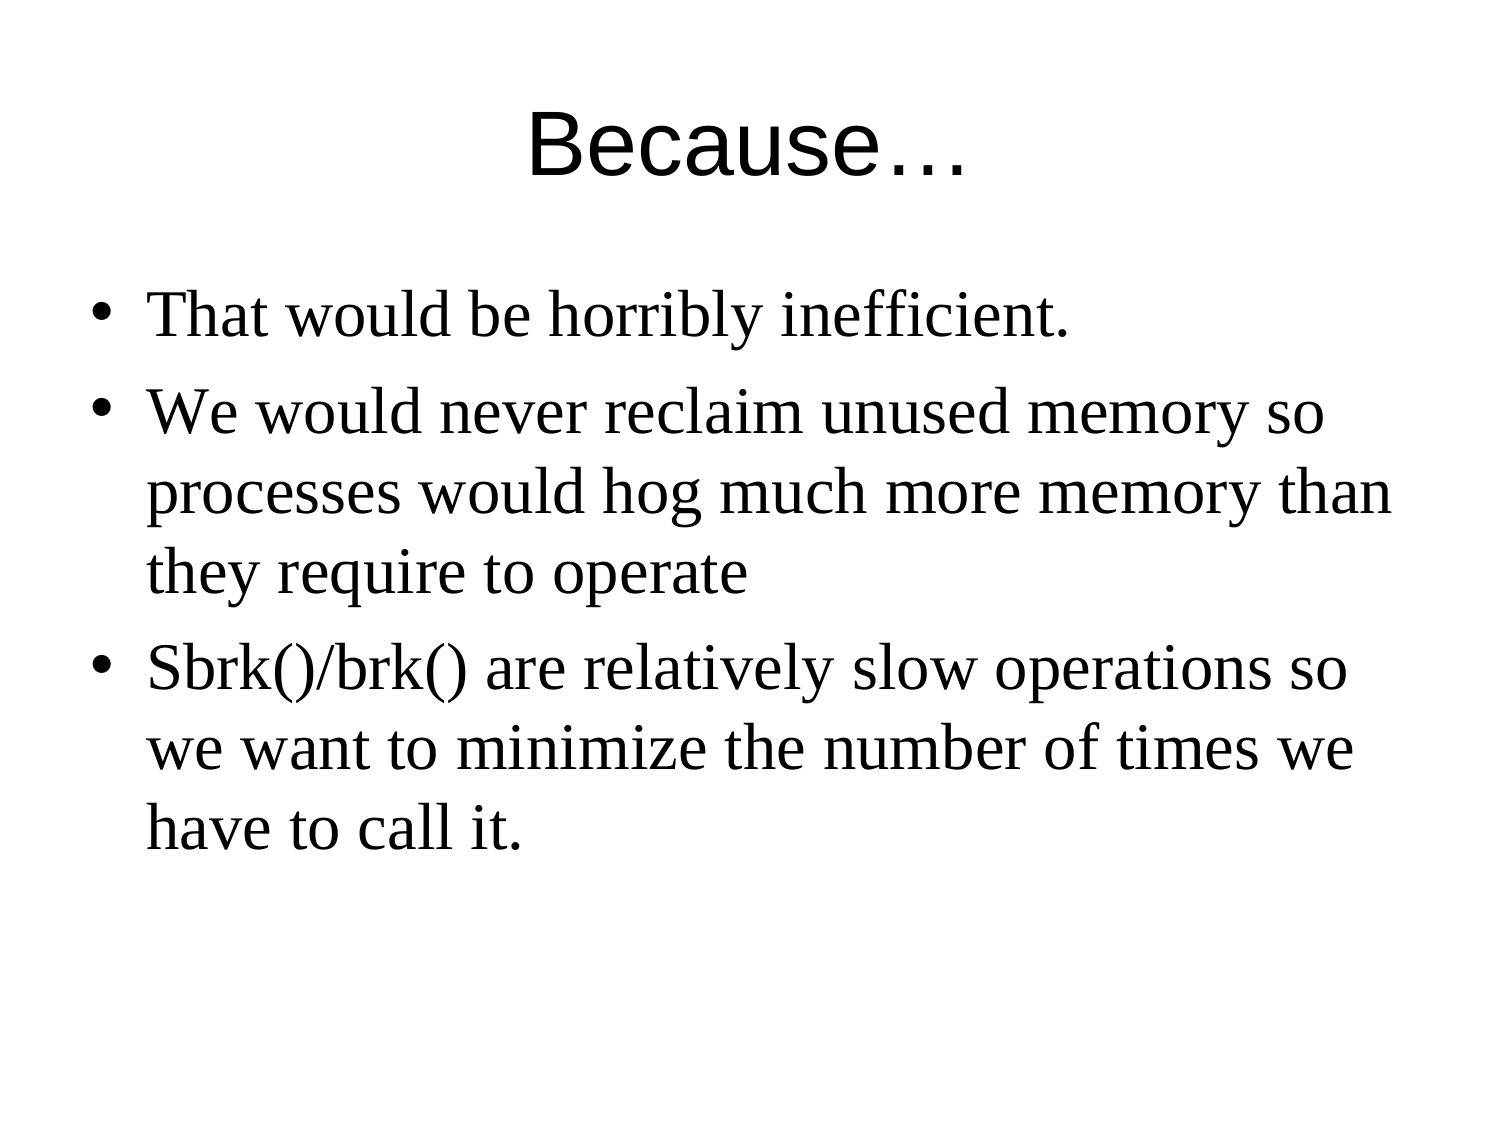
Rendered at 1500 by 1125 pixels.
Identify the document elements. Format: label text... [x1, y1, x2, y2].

title Because… [75, 45, 1426, 233]
list That would be horribly inefficient. We would never reclaim unused memory so processes would hog much more memory than they require to operate Sbrk()/brk() are relatively slow operations so we want to minimize the number of times we have to call it. [75, 262, 1426, 1006]
